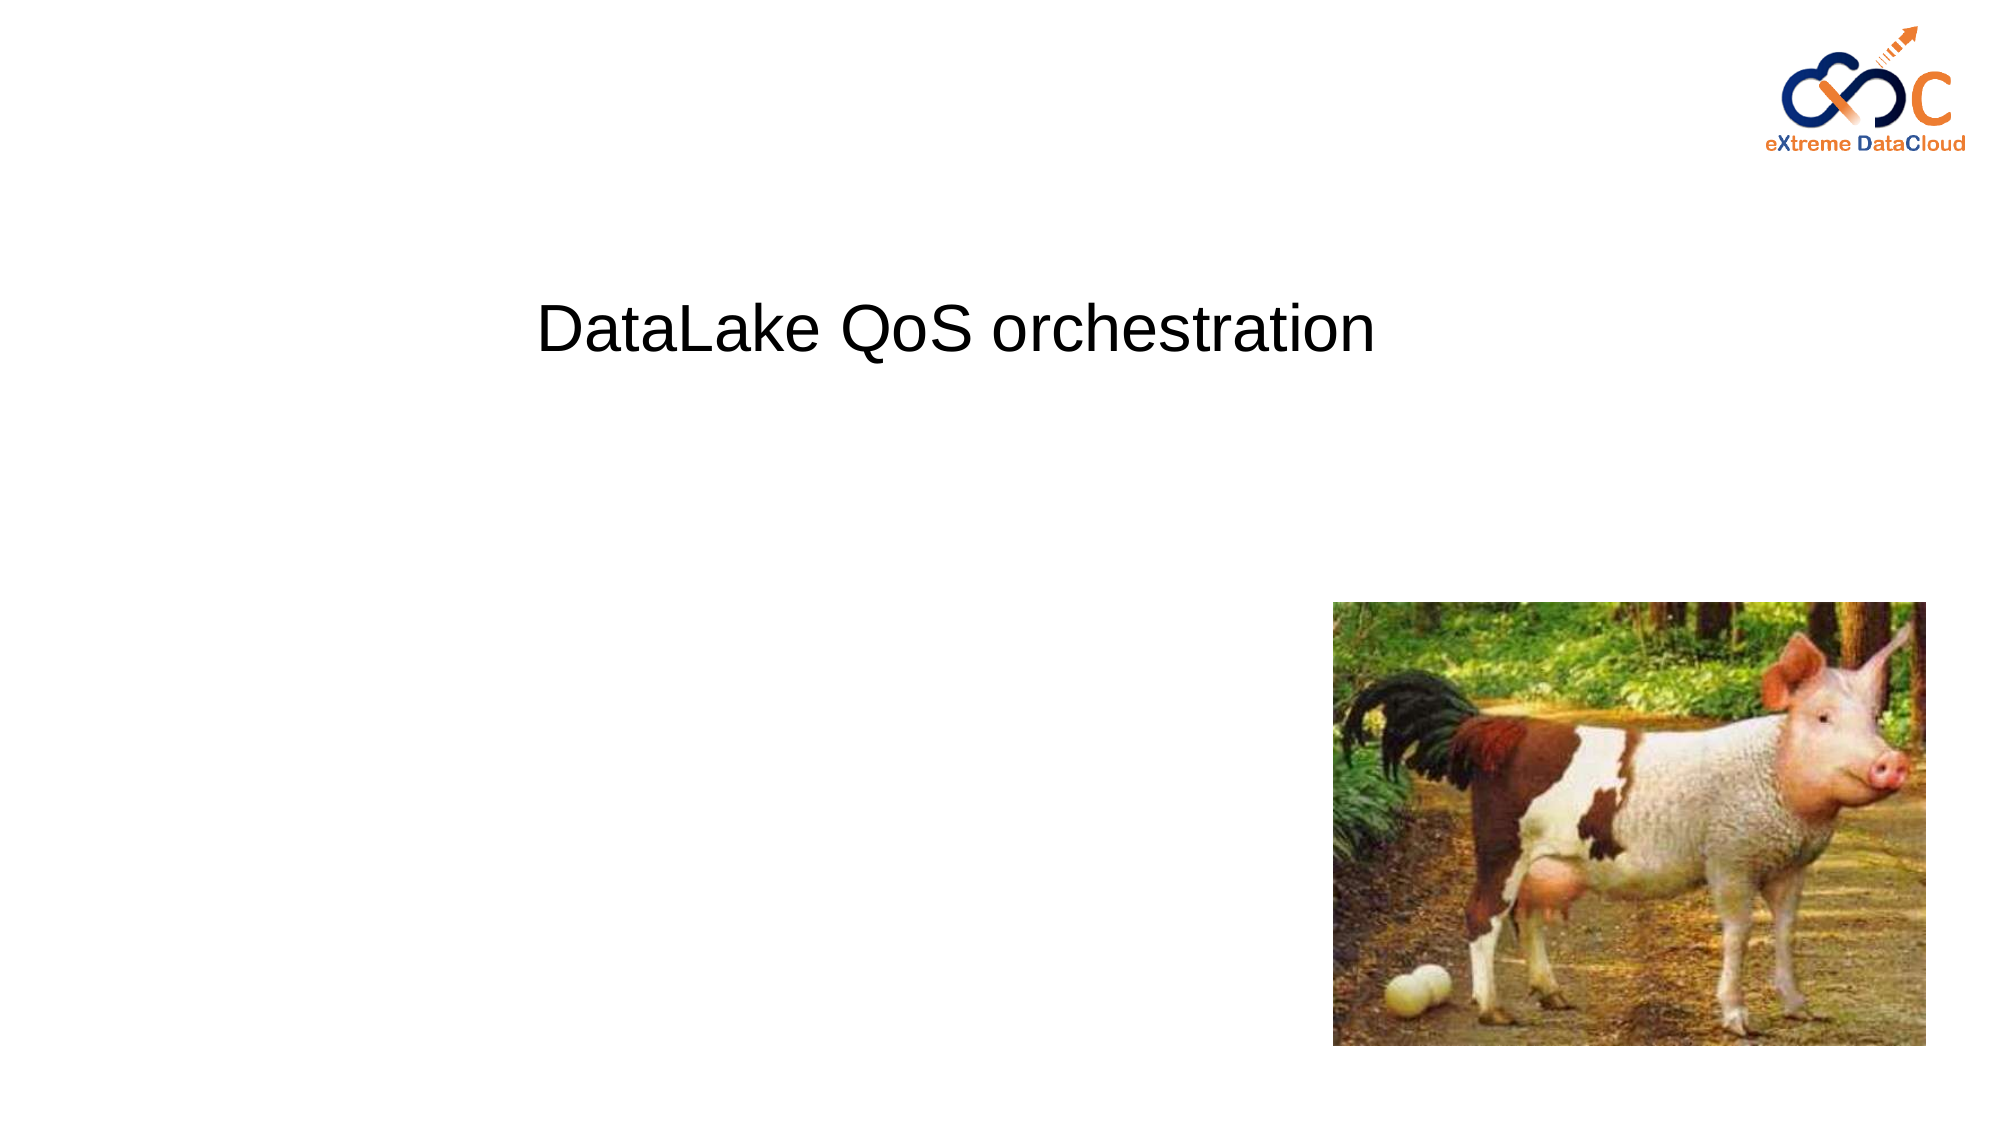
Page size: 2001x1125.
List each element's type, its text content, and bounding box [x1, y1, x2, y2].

subtitle DataLake QoS orchestration [137, 18, 1777, 639]
picture [1333, 602, 1926, 1046]
picture [1777, 18, 1985, 170]
